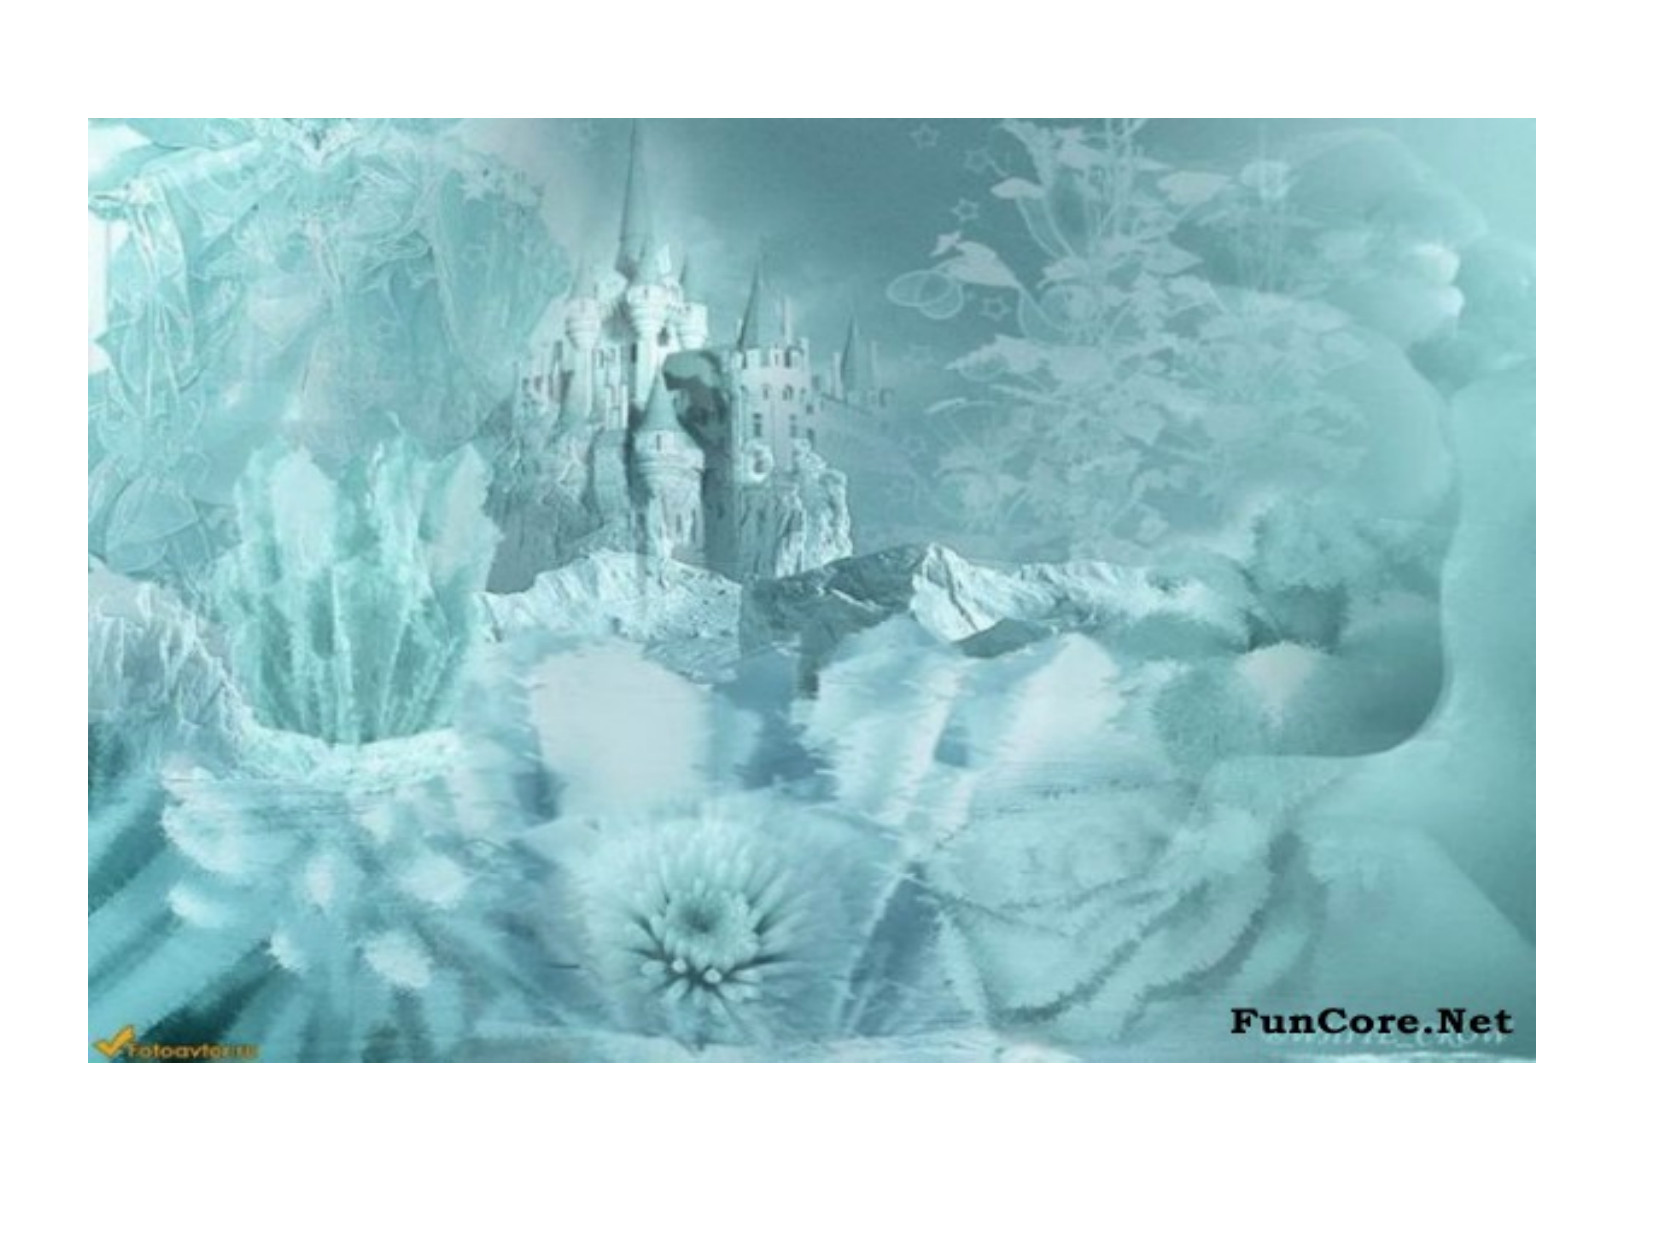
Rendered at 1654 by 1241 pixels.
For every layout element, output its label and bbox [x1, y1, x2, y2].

picture [88, 118, 1536, 1063]
